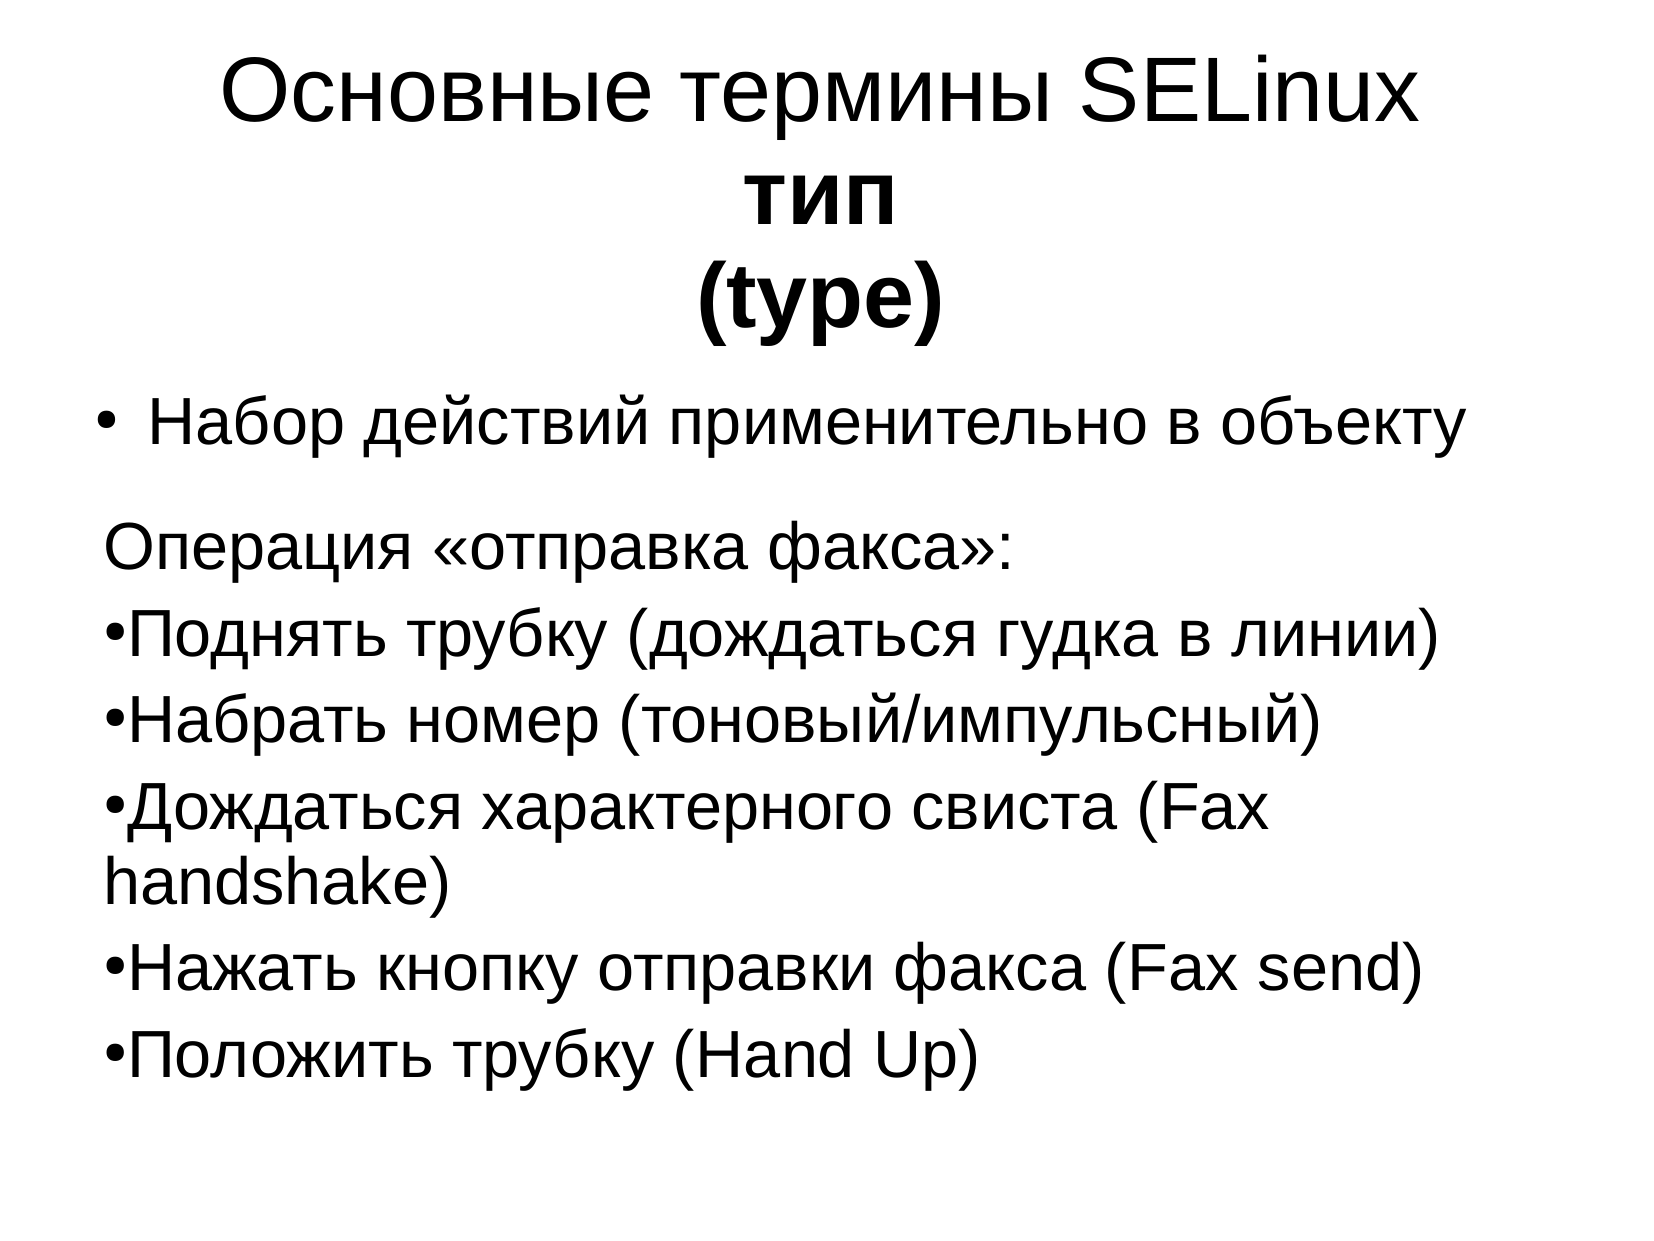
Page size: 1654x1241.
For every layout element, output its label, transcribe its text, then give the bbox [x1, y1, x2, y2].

list Набор действий применительно в объекту [76, 383, 1565, 808]
title Основные термины SELinux тип (type) [76, 38, 1565, 347]
text_box Операция «отправка факса»: Поднять трубку (дождаться гудка в линии) Набрать номер (тоновый/импульсный) Дождаться характерного свиста (Fax handshake) Нажать кнопку отправки факса (Fax send) Положить трубку (Hand Up) [88, 501, 1565, 1100]
